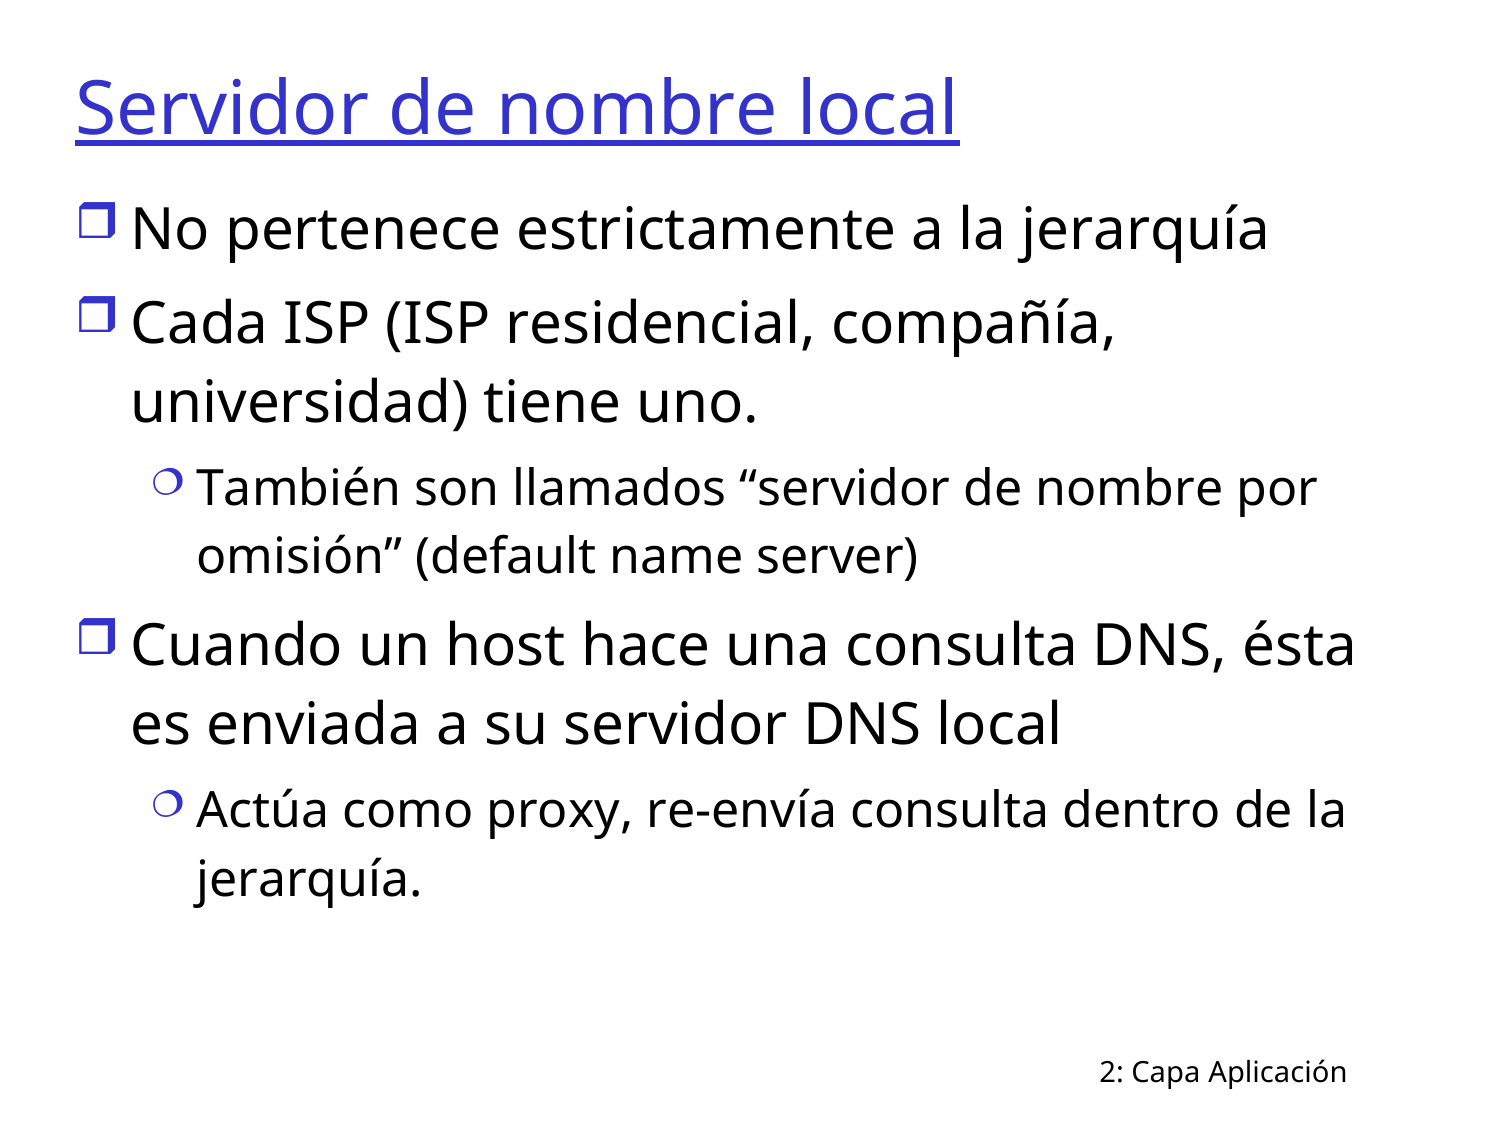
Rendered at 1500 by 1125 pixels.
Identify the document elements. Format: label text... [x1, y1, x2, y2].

title Servidor de nombre local [75, 23, 1426, 187]
list No pertenece estrictamente a la jerarquía Cada ISP (ISP residencial, compañía, universidad) tiene uno. También son llamados “servidor de nombre por omisión” (default name server)‏ Cuando un host hace una consulta DNS, ésta es enviada a su servidor DNS local Actúa como proxy, re-envía consulta dentro de la jerarquía. [75, 187, 1426, 1021]
